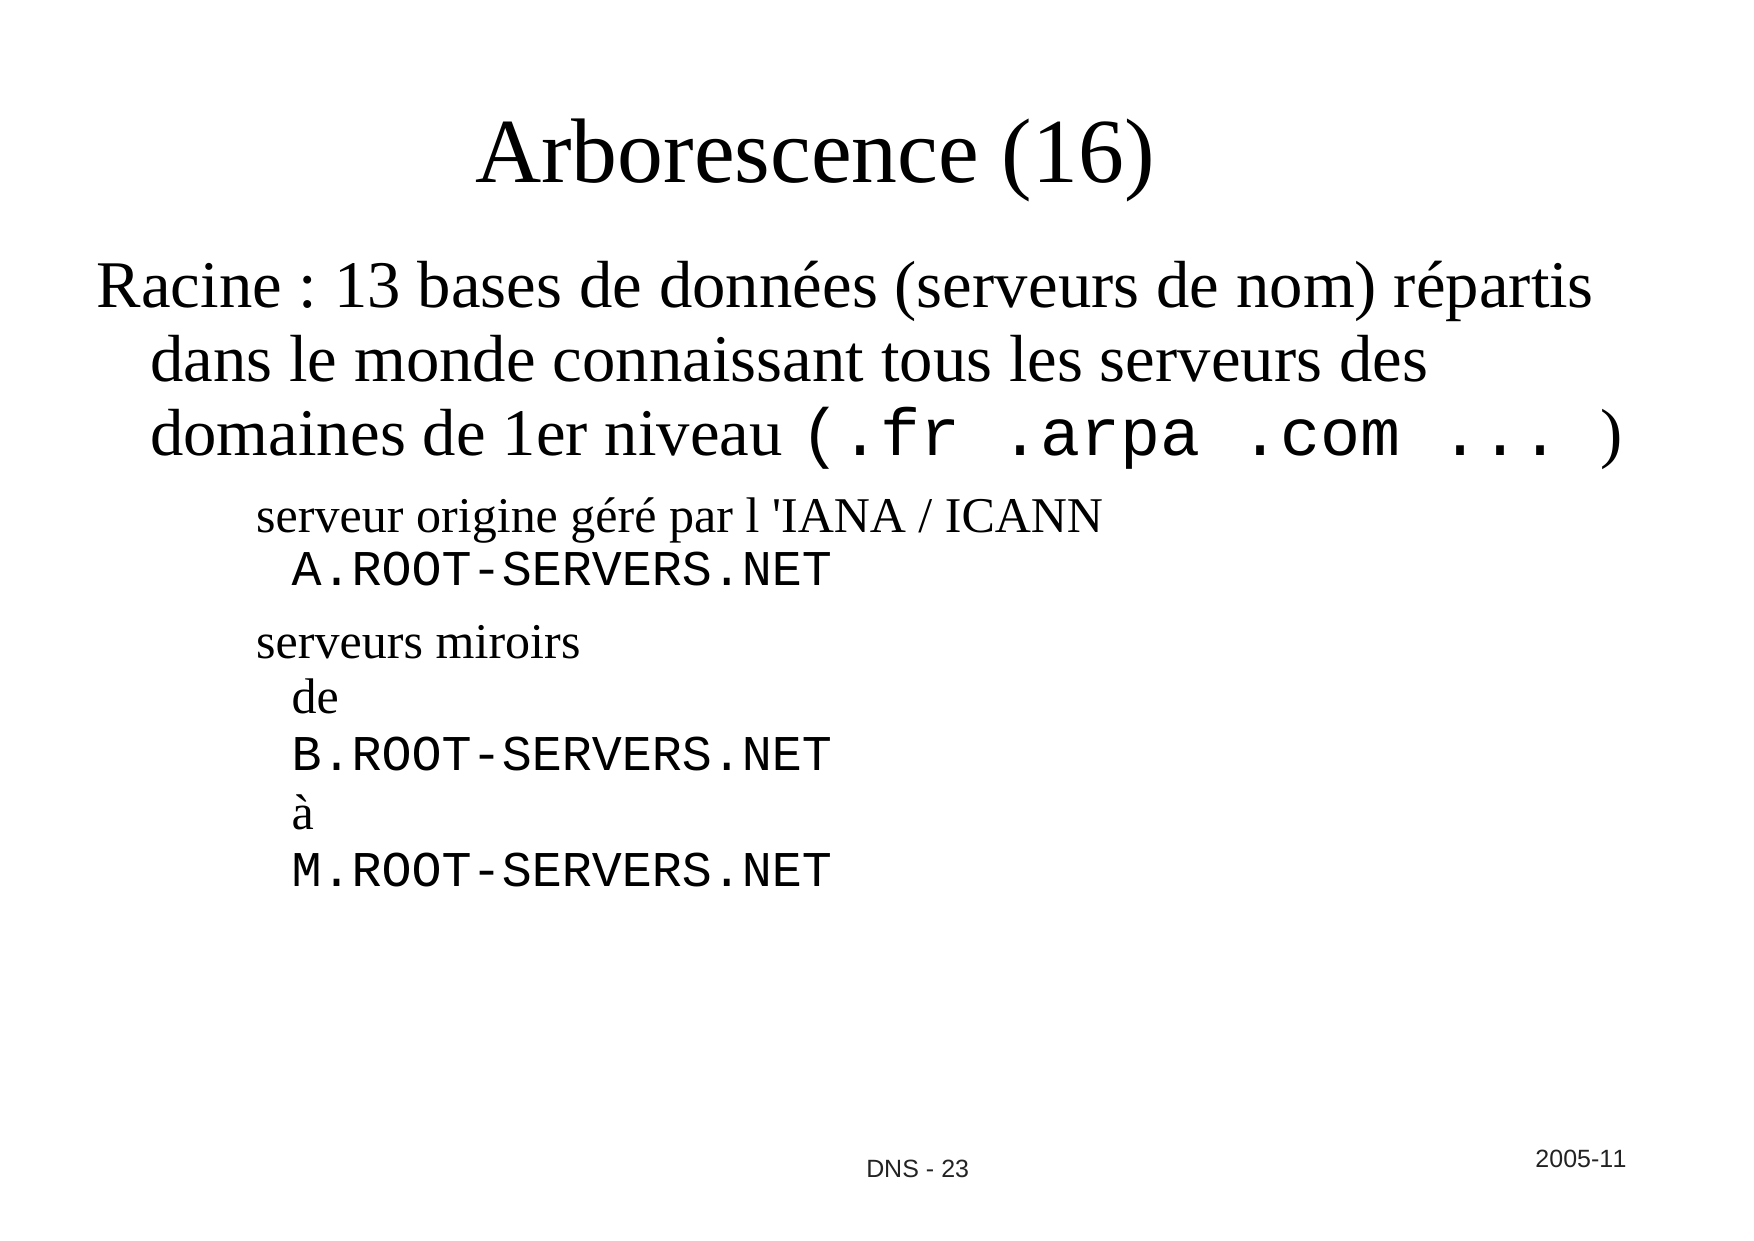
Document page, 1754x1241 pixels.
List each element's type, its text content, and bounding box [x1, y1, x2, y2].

title Arborescence (16) [124, 57, 1507, 240]
list Racine : 13 bases de données (serveurs de nom) répartis dans le monde connaissant tous les serveurs des domaines de 1er niveau (.fr .arpa .com ... ) serveur origine géré par l 'IANA / ICANN A.ROOT-SERVERS.NET serveurs miroirs de B.ROOT-SERVERS.NET à M.ROOT-SERVERS.NET [63, 240, 1689, 953]
